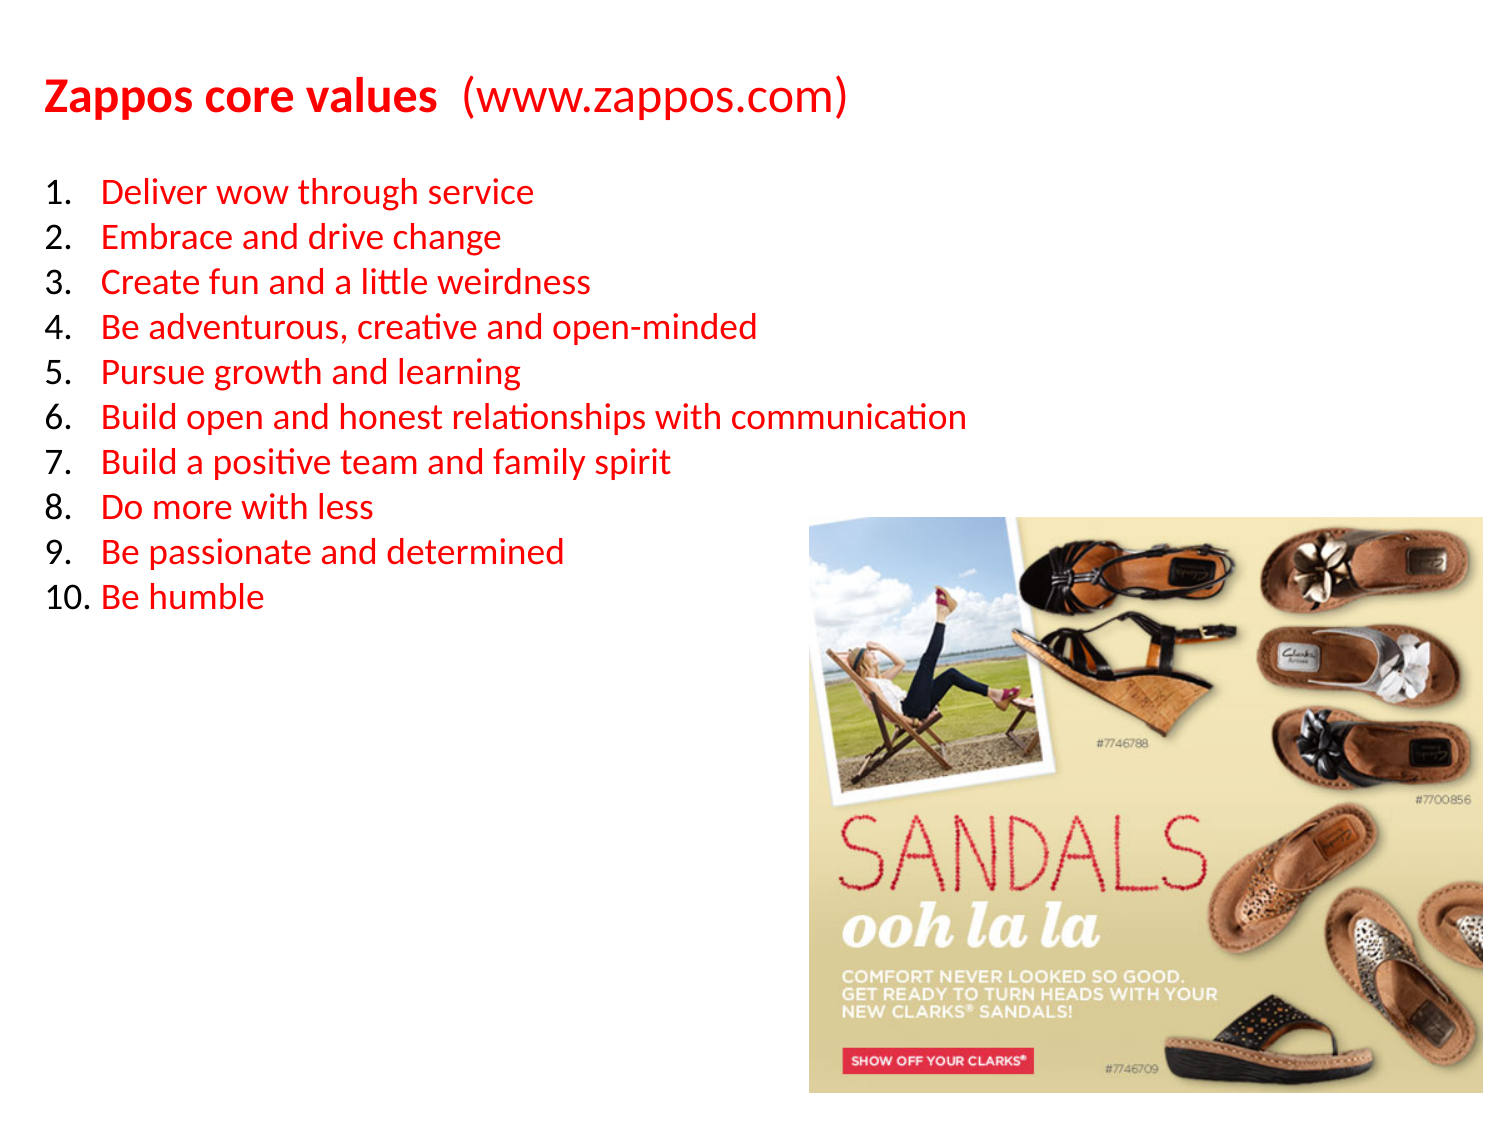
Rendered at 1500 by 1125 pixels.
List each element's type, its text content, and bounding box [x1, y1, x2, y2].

text_box Zappos core values (www.zappos.com) Deliver wow through service Embrace and drive change Create fun and a little weirdness Be adventurous, creative and open-minded Pursue growth and learning Build open and honest relationships with communication Build a positive team and family spirit Do more with less Be passionate and determined Be humble [29, 54, 1483, 631]
picture [809, 517, 1483, 1093]
